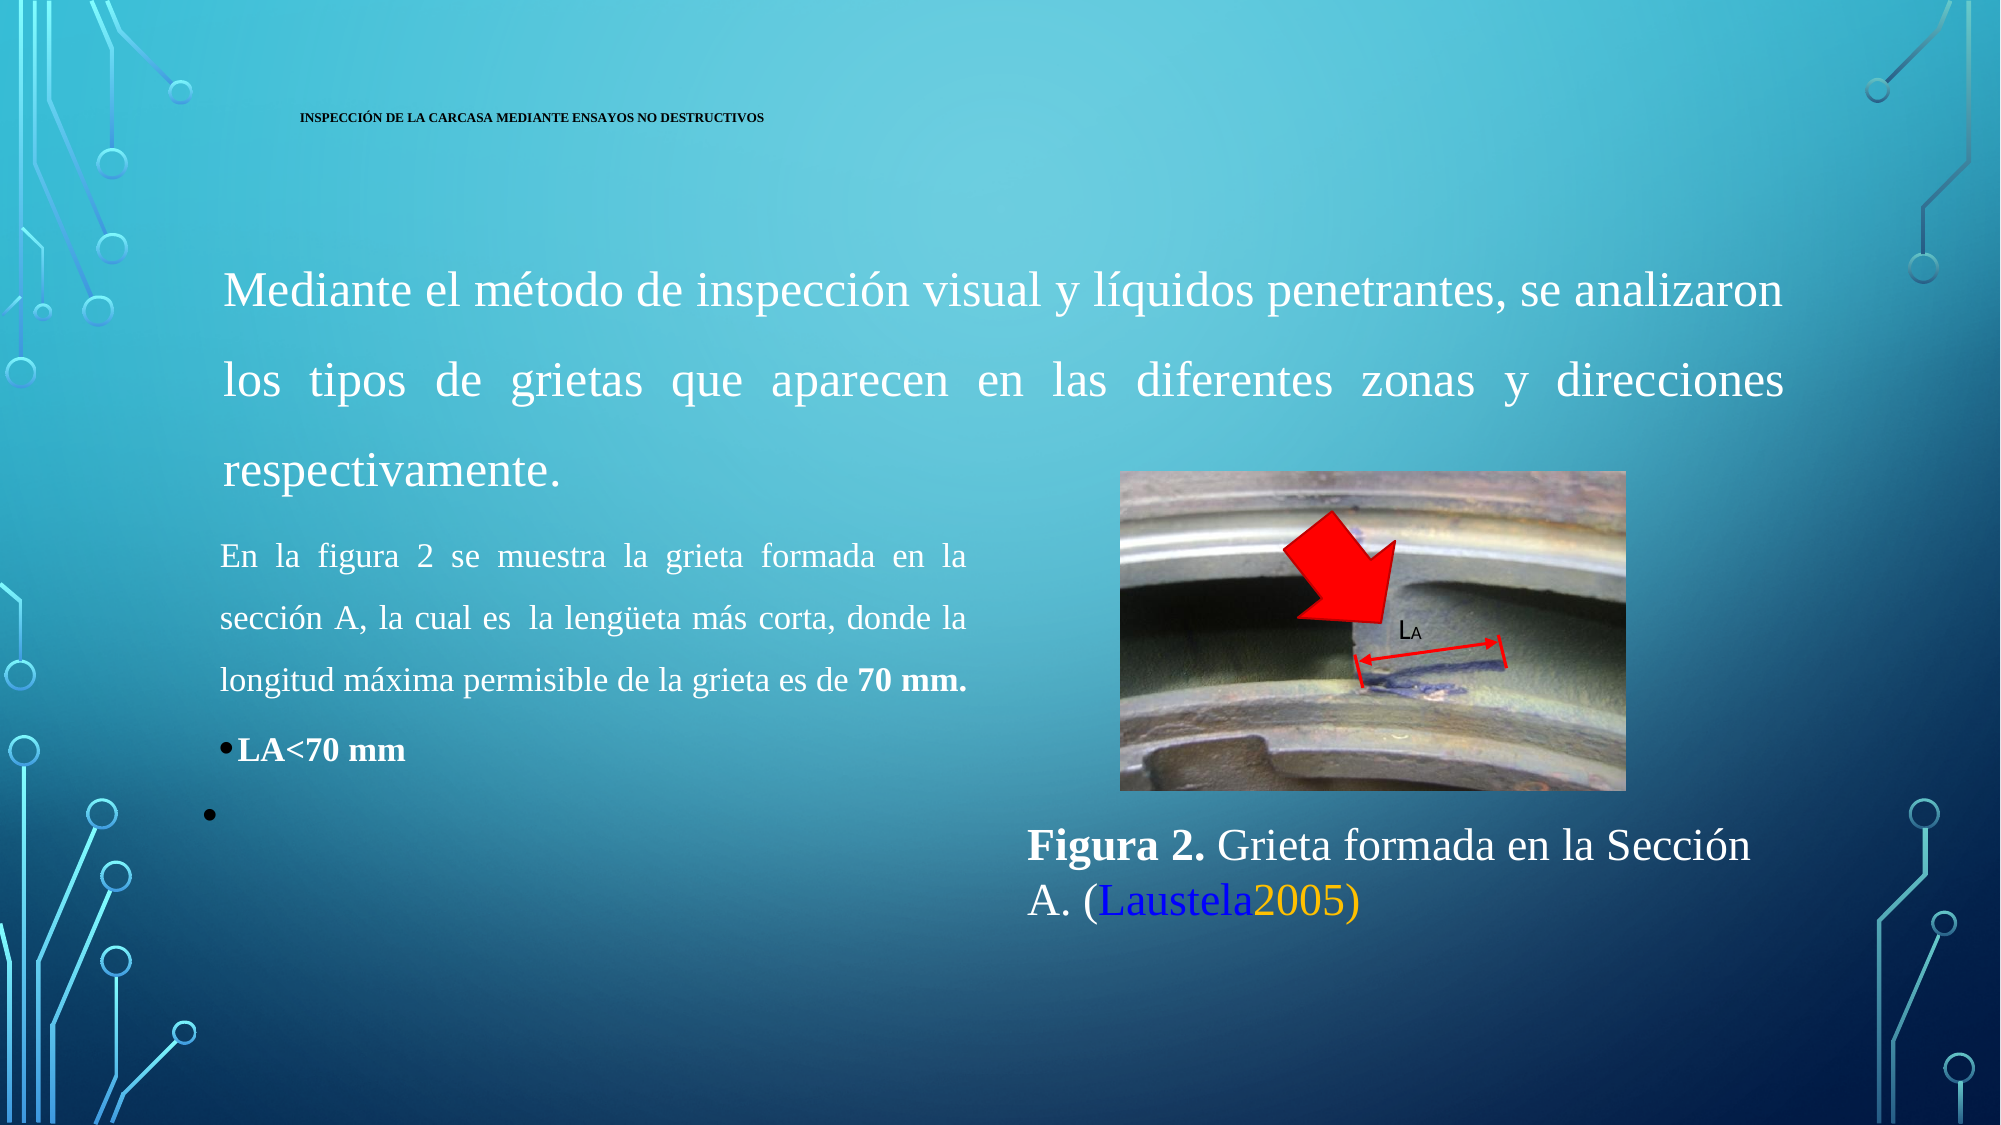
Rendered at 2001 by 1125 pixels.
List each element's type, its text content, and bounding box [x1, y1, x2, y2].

title INSPECCIÓN DE LA CARCASA MEDIANTE ENSAYOS NO DESTRUCTIVOS [187, 101, 1813, 155]
list Mediante el método de inspección visual y líquidos penetrantes, se analizaron los tipos de grietas que aparecen en las diferentes zonas y direcciones respectivamente. [187, 155, 1813, 505]
list En la figura 2 se muestra la grieta formada en la sección A, la cual es la lengüeta más corta, donde la longitud máxima permisible de la grieta es de 70 mm. LA<70 mm [187, 504, 988, 950]
picture [1120, 471, 1626, 791]
text_box [1287, 514, 1393, 621]
text_box LA [1398, 616, 1424, 646]
list Figura 2. Grieta formada en la Sección A. (Laustela 2005) [1012, 504, 1813, 950]
text_box [1359, 637, 1498, 666]
